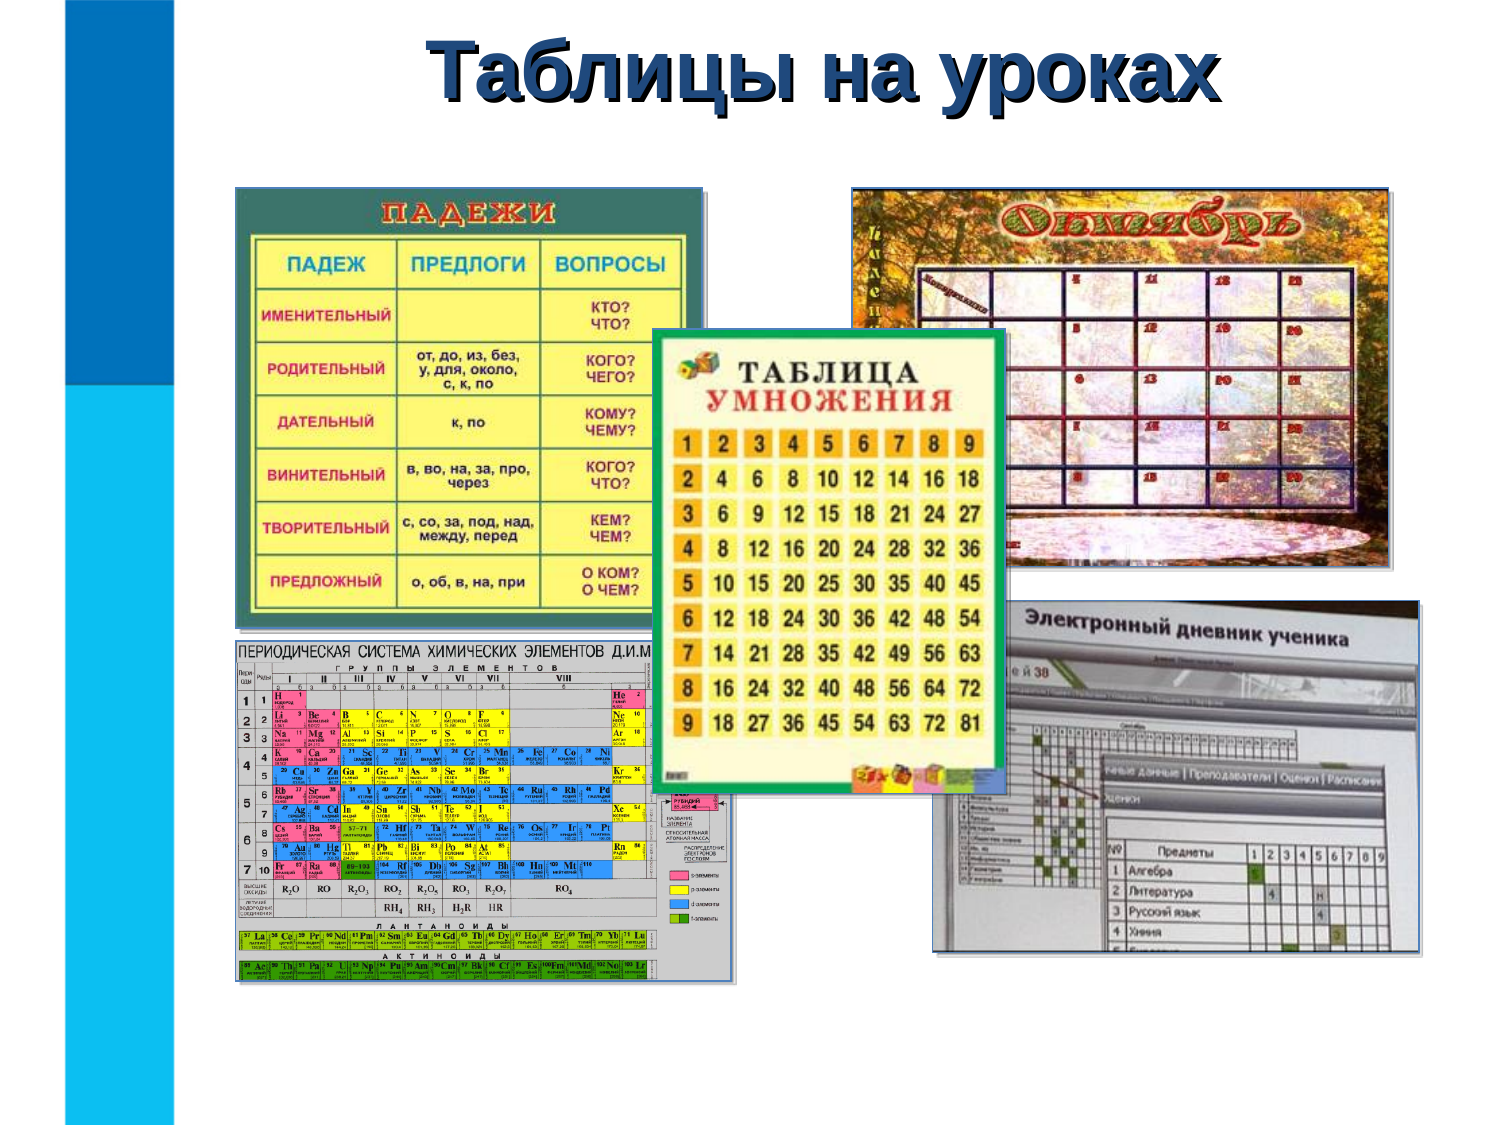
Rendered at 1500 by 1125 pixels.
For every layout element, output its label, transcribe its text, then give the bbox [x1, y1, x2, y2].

title Таблицы на уроках [228, 11, 1418, 119]
picture [0, 0, 1500, 1125]
